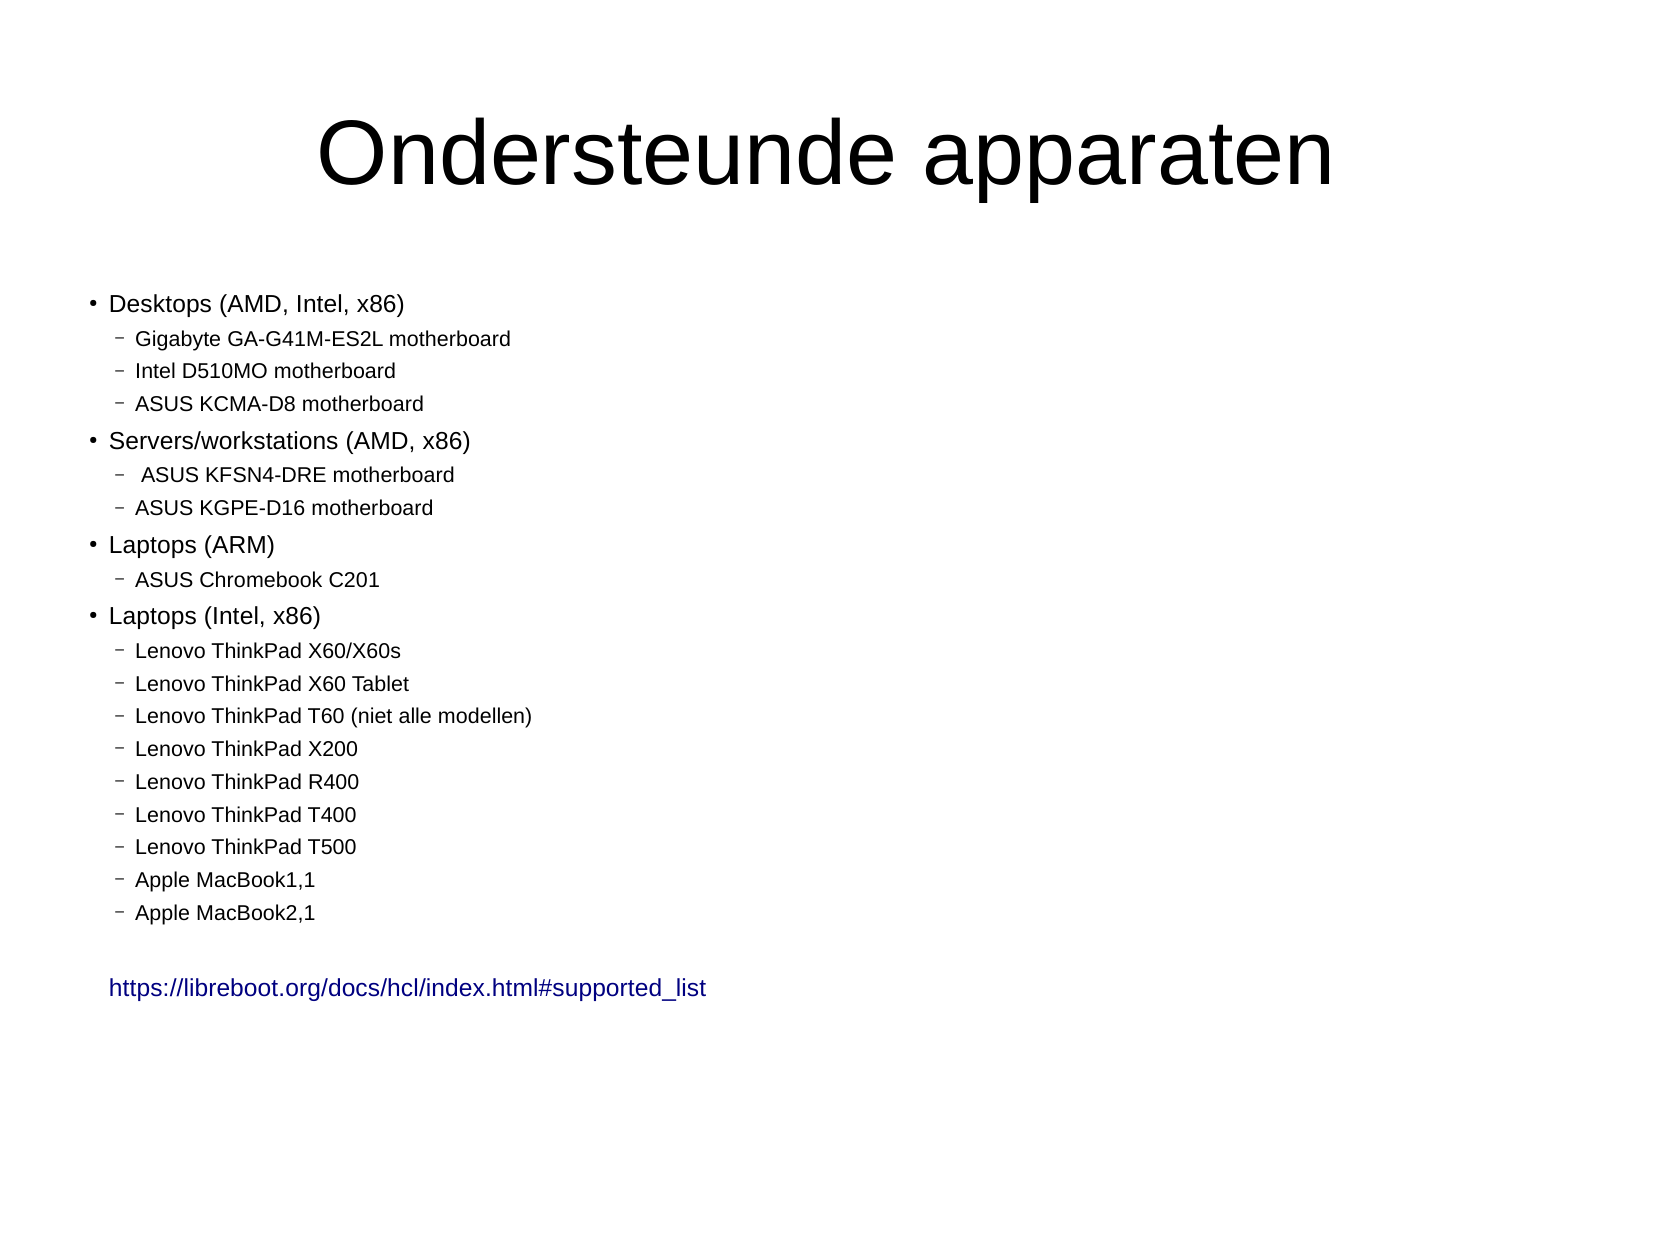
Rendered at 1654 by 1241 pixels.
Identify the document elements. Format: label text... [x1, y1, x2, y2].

title Ondersteunde apparaten [82, 49, 1571, 257]
text_box [82, 290, 1571, 1010]
